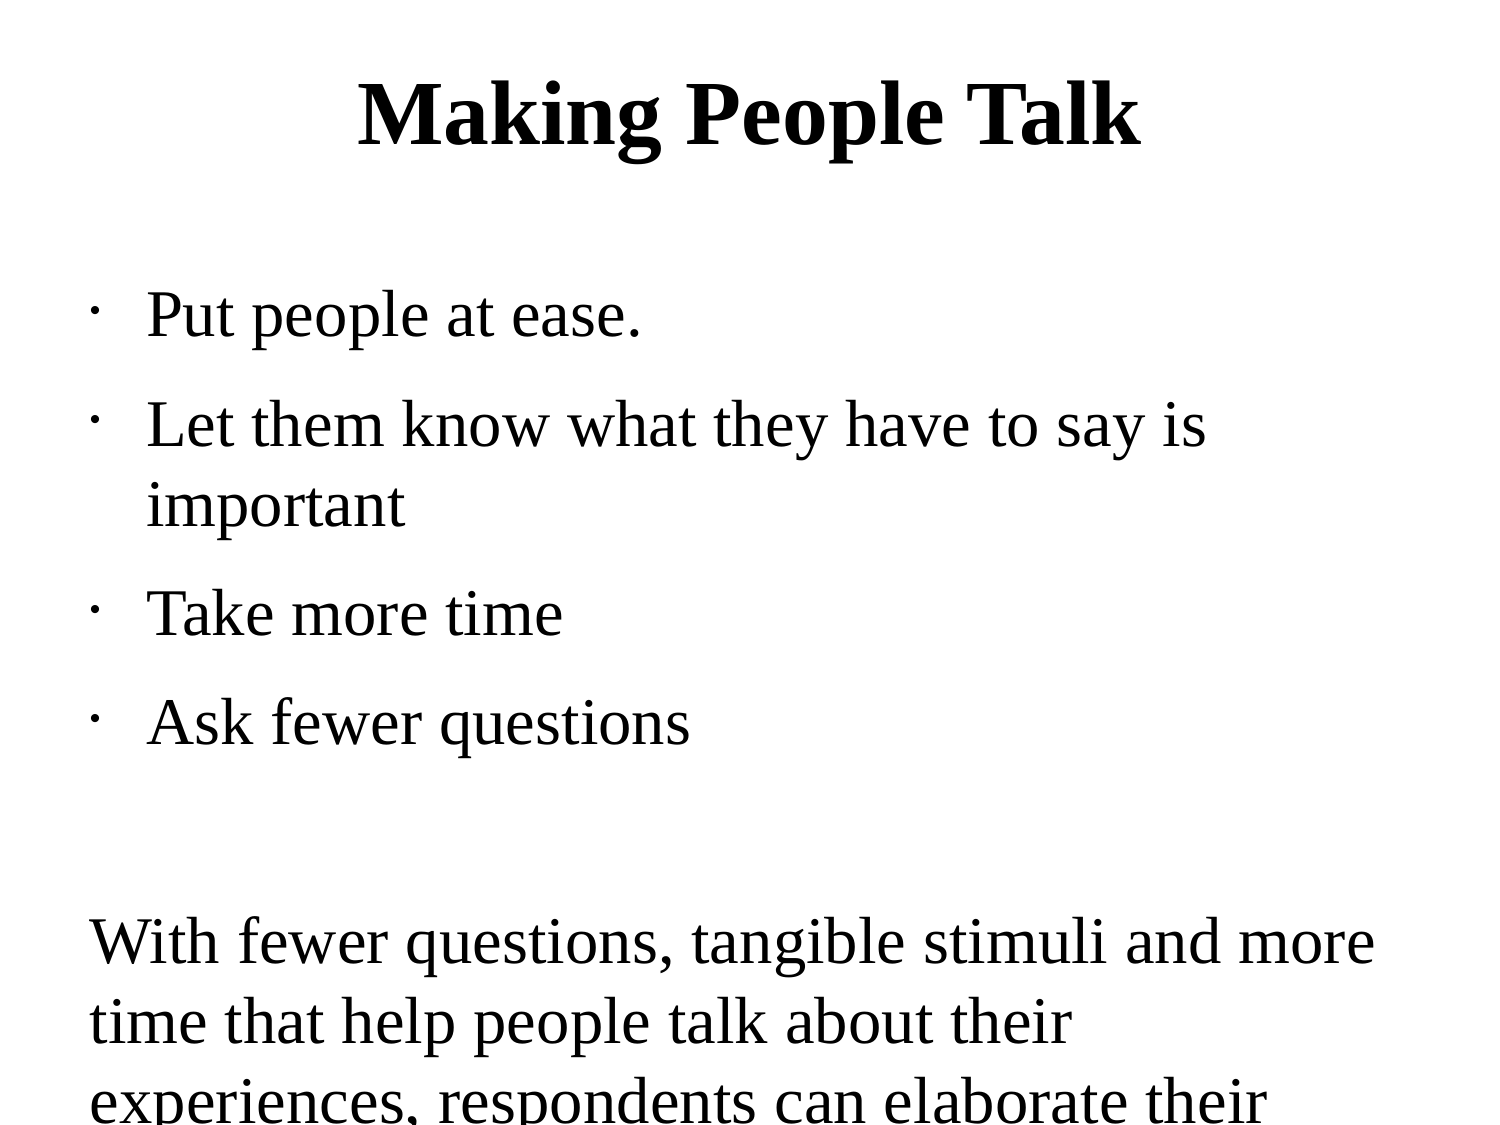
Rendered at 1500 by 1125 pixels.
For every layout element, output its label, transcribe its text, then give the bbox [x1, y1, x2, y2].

title Making People Talk [75, 45, 1425, 233]
list Put people at ease. Let them know what they have to say is important Take more time Ask fewer questions With fewer questions, tangible stimuli and more time that help people talk about their experiences, respondents can elaborate their answers, moderators can probe more effectively, and the pace becomes more relaxed and natural. [75, 262, 1425, 1125]
